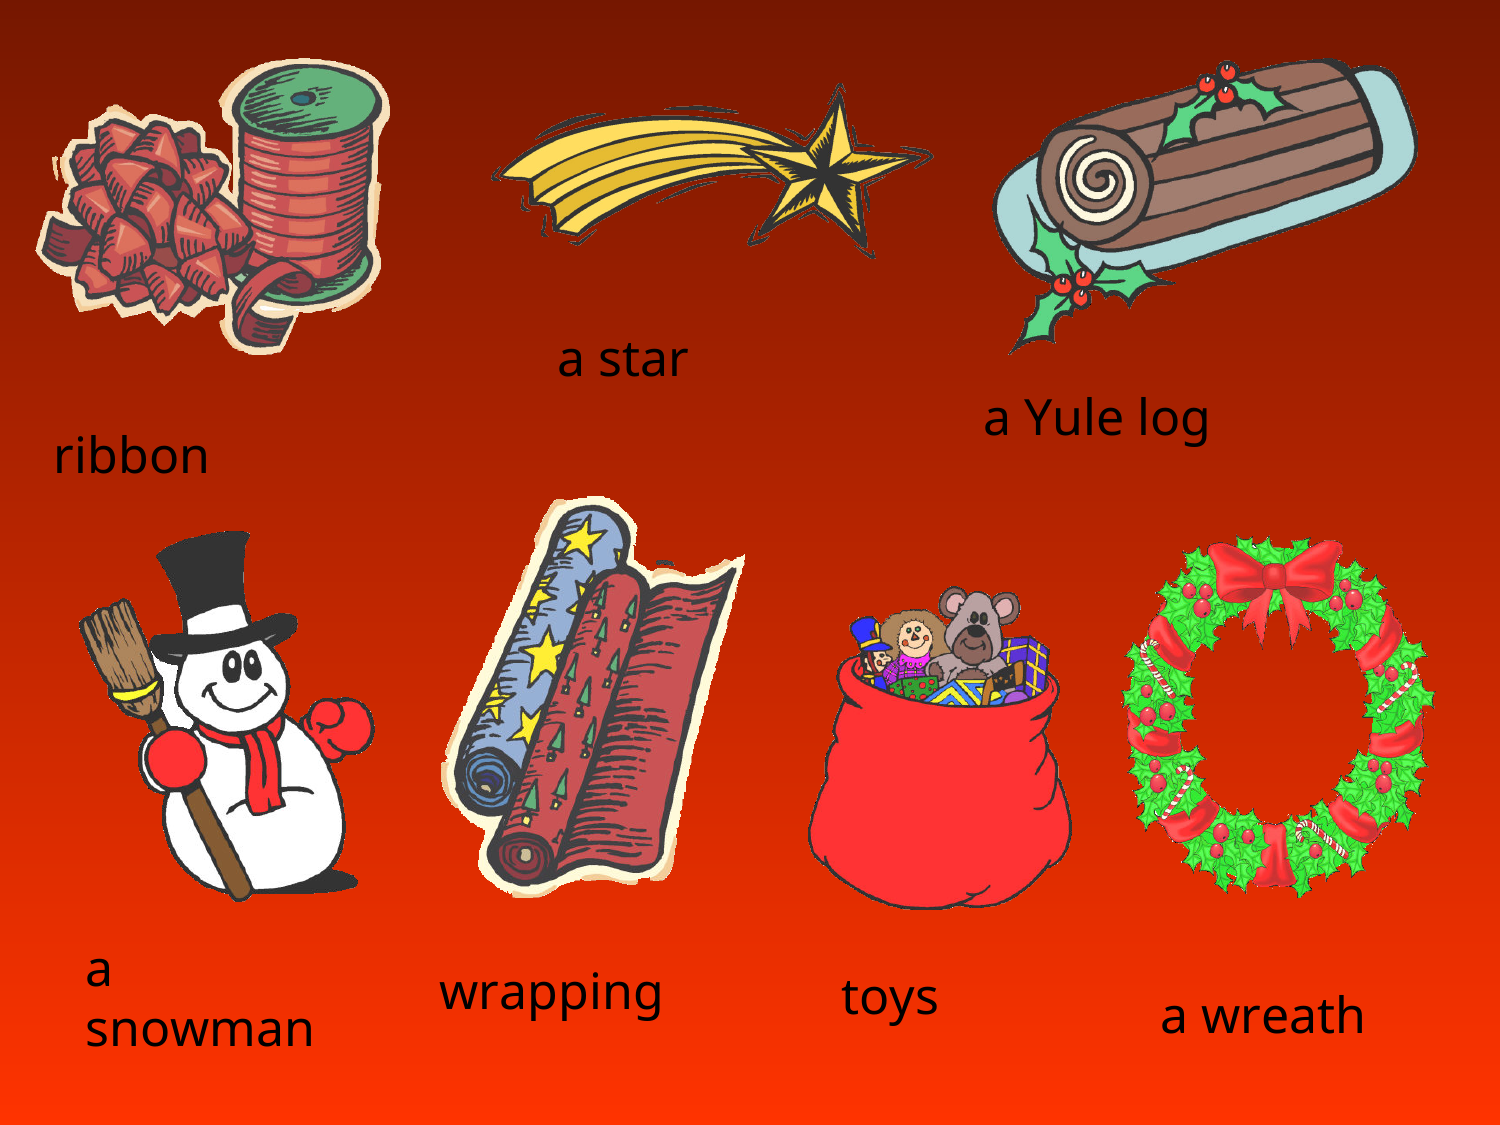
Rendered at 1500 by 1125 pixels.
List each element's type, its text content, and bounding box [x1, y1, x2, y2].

picture [441, 496, 745, 898]
text_box ribbon [39, 416, 323, 492]
picture [1121, 527, 1441, 898]
text_box a snowman [70, 928, 355, 1064]
text_box a Yule log [968, 377, 1359, 454]
text_box toys [826, 956, 1064, 1033]
picture [490, 82, 934, 260]
text_box a star [543, 318, 827, 395]
text_box wrapping [425, 952, 709, 1028]
text_box a wreath [1145, 975, 1430, 1052]
picture [79, 531, 378, 902]
picture [35, 58, 390, 355]
picture [992, 58, 1418, 355]
picture [803, 586, 1080, 910]
